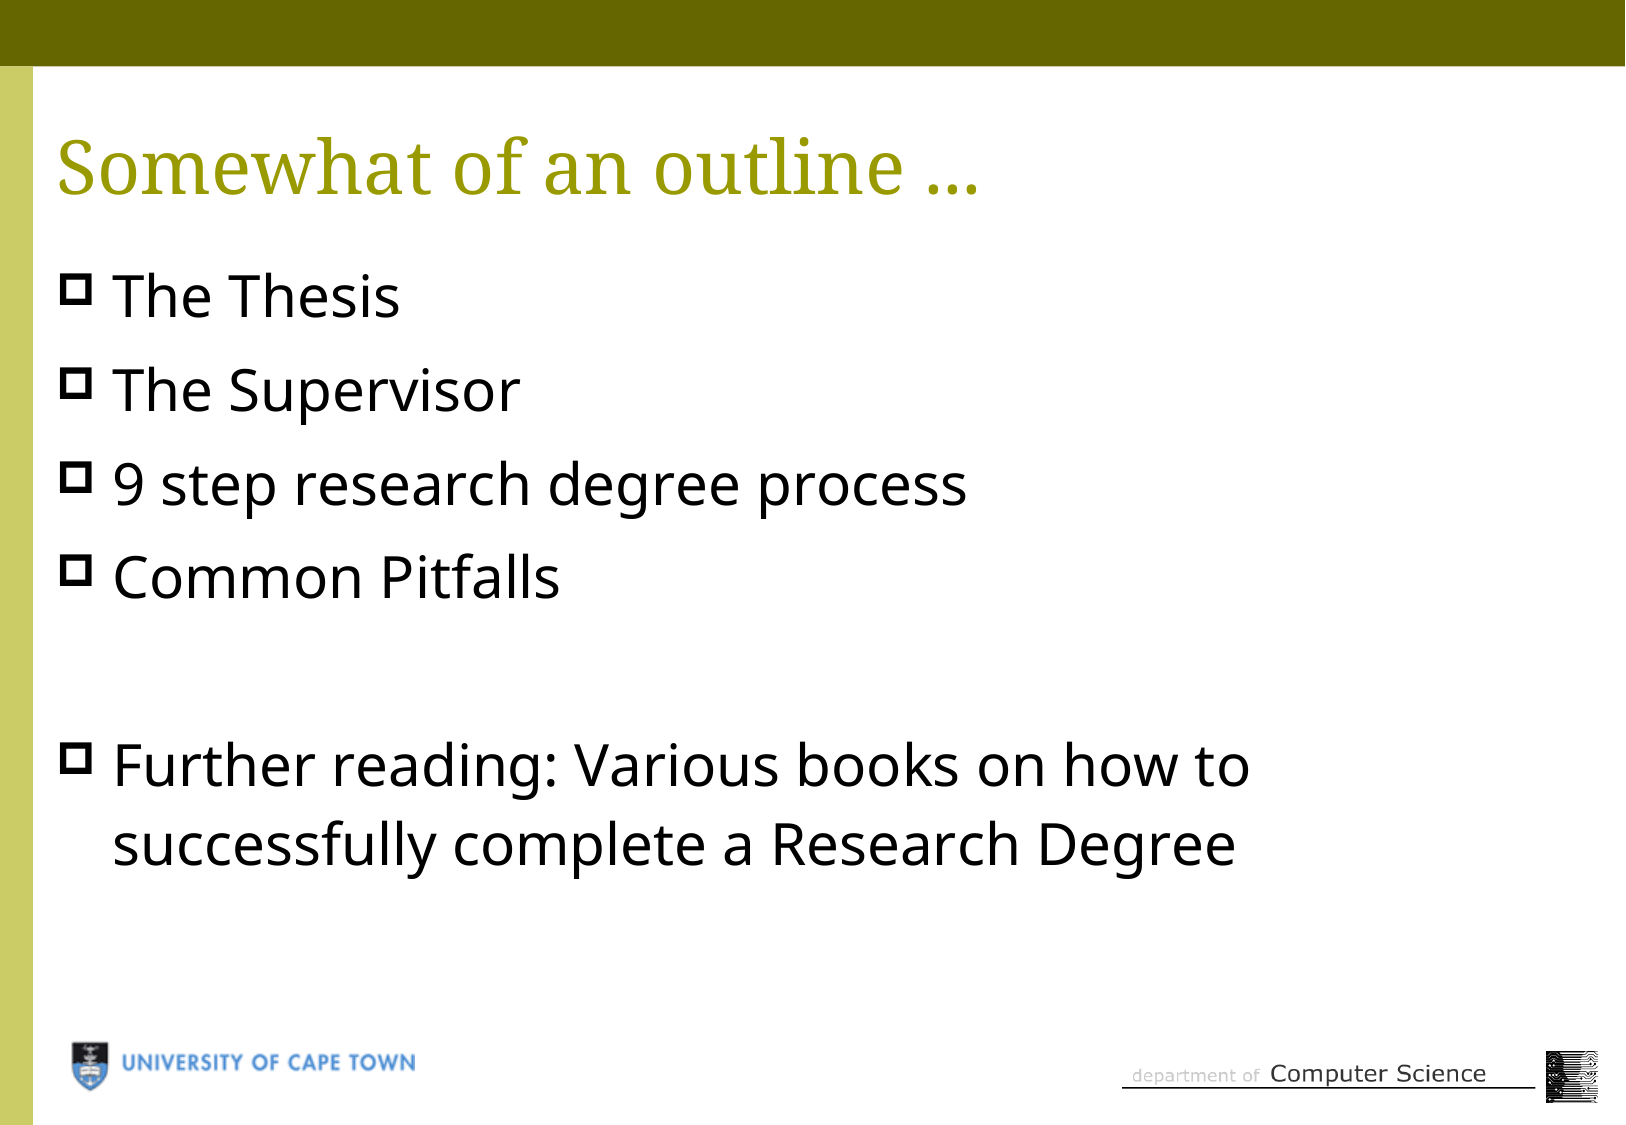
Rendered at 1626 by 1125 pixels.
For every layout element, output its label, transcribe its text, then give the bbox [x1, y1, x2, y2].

picture [1122, 1044, 1536, 1092]
picture [1546, 1051, 1598, 1103]
picture [61, 1024, 415, 1103]
list The Thesis The Supervisor 9 step research degree process Common Pitfalls Further reading: Various books on how to successfully complete a Research Degree [56, 255, 1544, 991]
title Somewhat of an outline ... [56, 109, 1543, 222]
